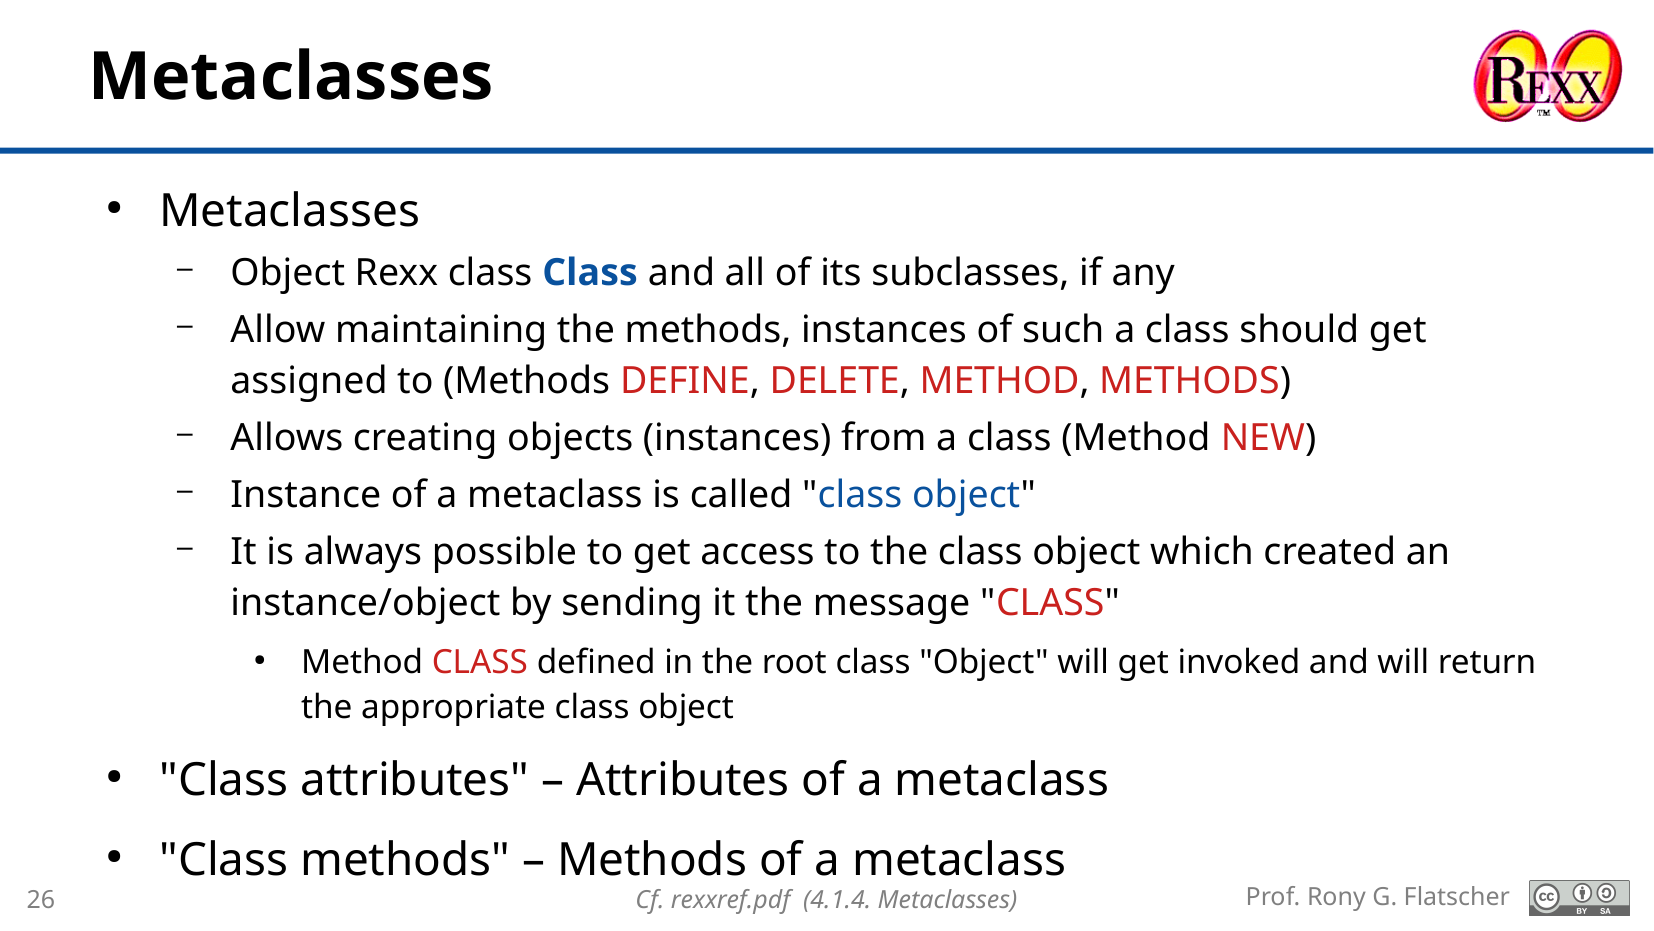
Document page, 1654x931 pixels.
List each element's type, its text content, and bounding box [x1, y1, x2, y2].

list Metaclasses Object Rexx class Class and all of its subclasses, if any Allow maintaining the methods, instances of such a class should get assigned to (Methods DEFINE, DELETE, METHOD, METHODS) Allows creating objects (instances) from a class (Method NEW) Instance of a metaclass is called "class object" It is always possible to get access to the class object which created an instance/object by sending it the message "CLASS" Method CLASS defined in the root class "Object" will get invoked and will return the appropriate class object "Class attributes" – Attributes of a metaclass "Class methods" – Methods of a metaclass [88, 177, 1577, 857]
text_box Cf. rexxref.pdf (4.1.4. Metaclasses) [0, 874, 1654, 922]
title Metaclasses [29, 0, 1654, 148]
